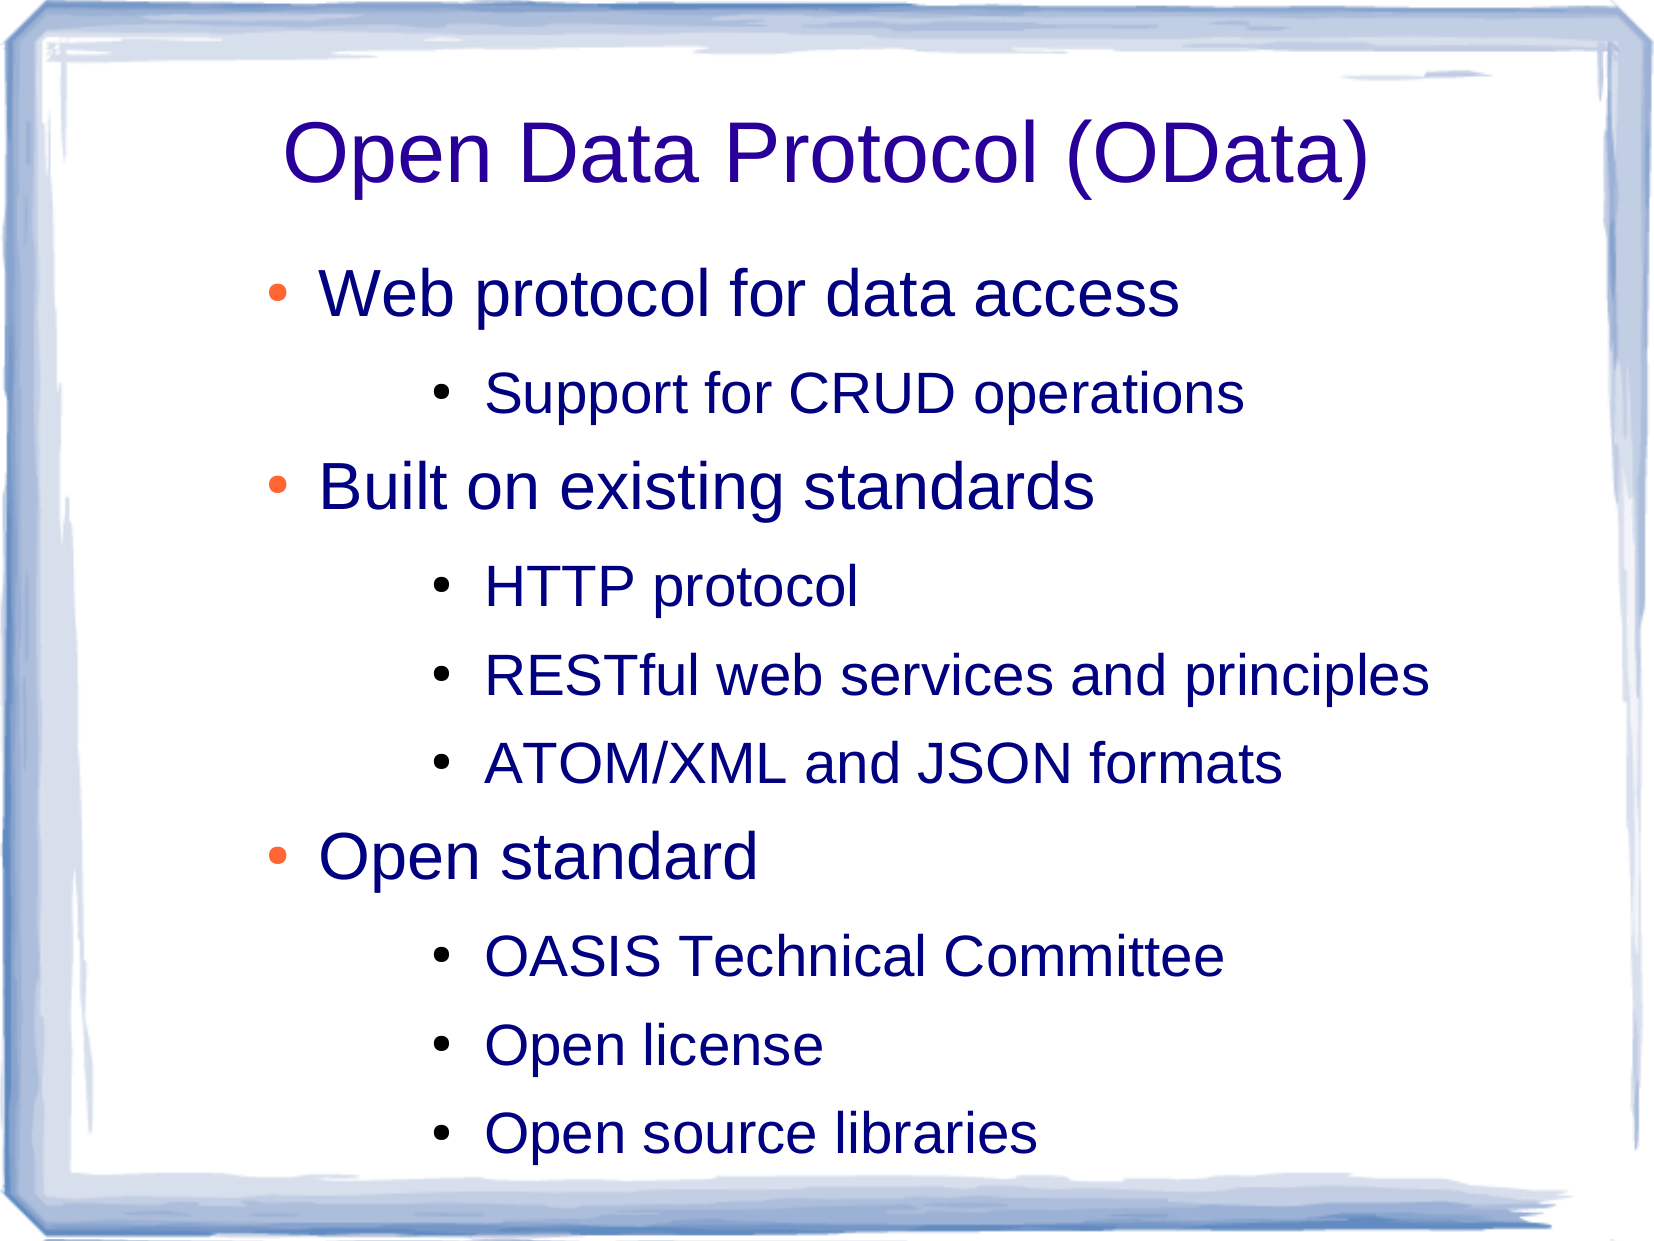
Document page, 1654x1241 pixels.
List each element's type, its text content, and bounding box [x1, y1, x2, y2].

title Open Data Protocol (OData) [82, 49, 1571, 257]
picture [0, 0, 1654, 1241]
list Web protocol for data access Support for CRUD operations Built on existing standards HTTP protocol RESTful web services and principles ATOM/XML and JSON formats Open standard OASIS Technical Committee Open license Open source libraries [248, 256, 1654, 1167]
